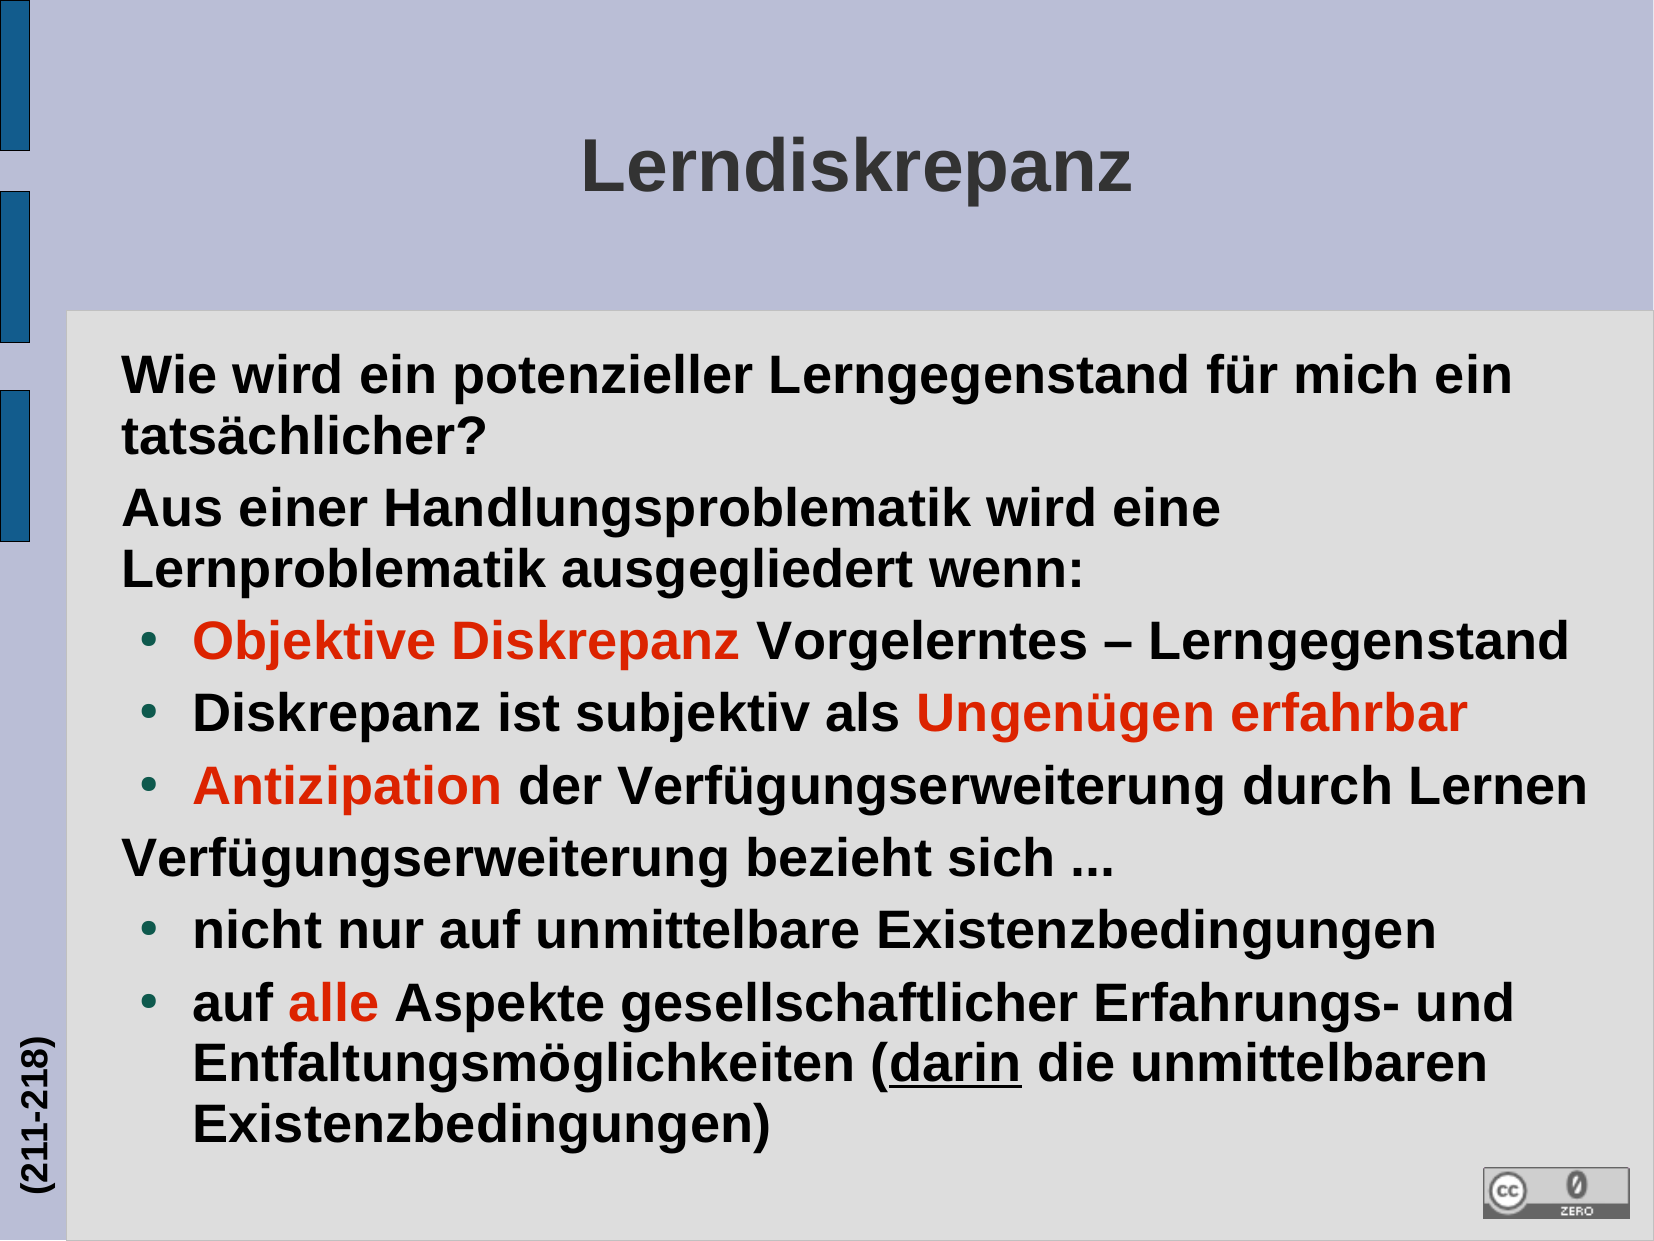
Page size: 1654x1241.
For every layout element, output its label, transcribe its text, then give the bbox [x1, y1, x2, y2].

list Wie wird ein potenzieller Lerngegenstand für mich ein tatsächlicher? Aus einer Handlungsproblematik wird eine Lernproblematik ausgegliedert wenn: Objektive Diskrepanz Vorgelerntes – Lerngegenstand Diskrepanz ist subjektiv als Ungenügen erfahrbar Antizipation der Verfügungserweiterung durch Lernen Verfügungserweiterung bezieht sich ... nicht nur auf unmittelbare Existenzbedingungen auf alle Aspekte gesellschaftlicher Erfahrungs- und Entfaltungsmöglichkeiten (darin die unmittelbaren Existenzbedingungen) [121, 344, 1595, 1154]
text_box (211-218) [5, 1021, 63, 1211]
picture [1483, 1167, 1630, 1219]
title Lerndiskrepanz [121, 61, 1595, 269]
